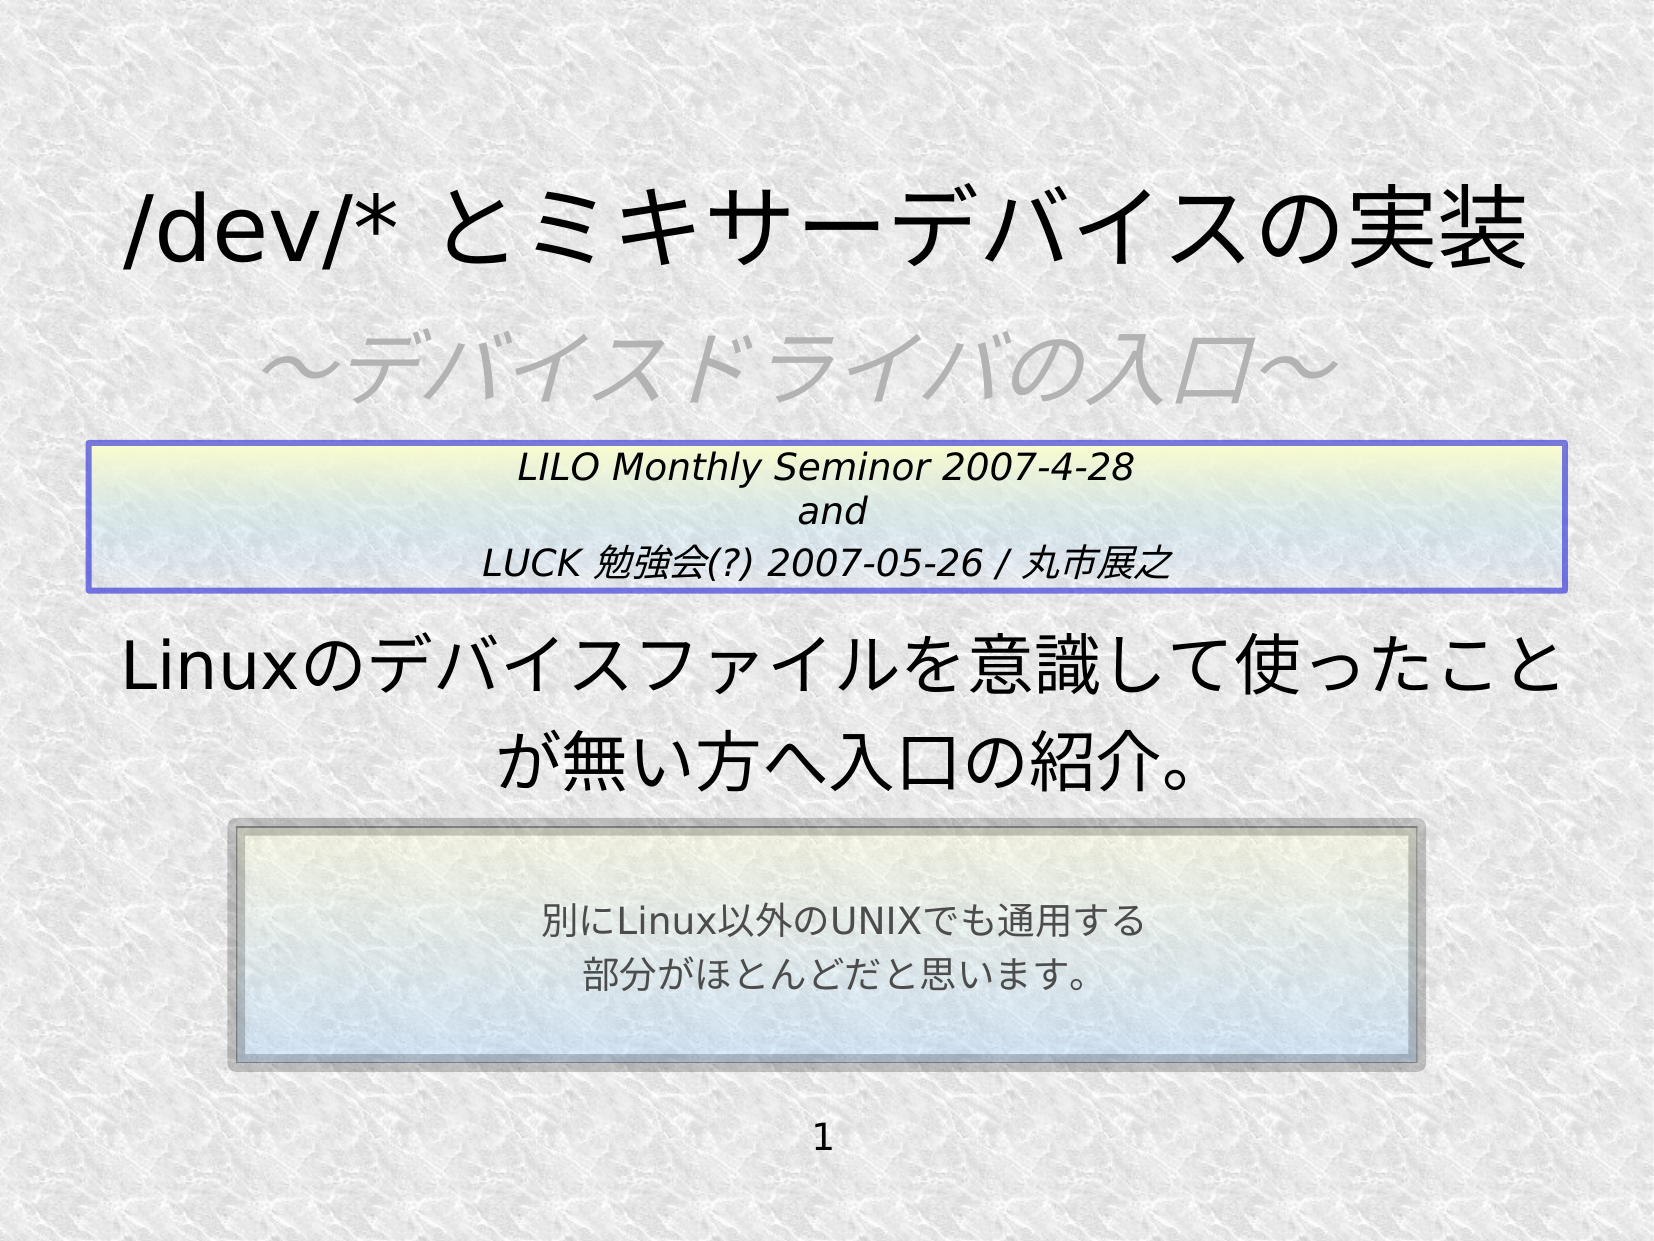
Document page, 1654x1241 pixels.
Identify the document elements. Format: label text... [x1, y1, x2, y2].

text_box 〜デバイスドライバの入口〜 [236, 326, 1359, 414]
title /dev/* とミキサーデバイスの実装 [82, 118, 1571, 326]
picture [0, 0, 1654, 1241]
text_box LILO Monthly Seminor 2007-4-28 and LUCK 勉強会(?) 2007-05-26 / 丸市展之 [88, 442, 1565, 591]
text_box <番号> [752, 1108, 895, 1182]
text_box 別にLinux以外のUNIXでも通用する 部分がほとんどだと思います。 [236, 826, 1418, 1063]
subtitle Linuxのデバイスファイルを意識して使ったことが無い方へ入口の紹介。 [82, 590, 1571, 827]
